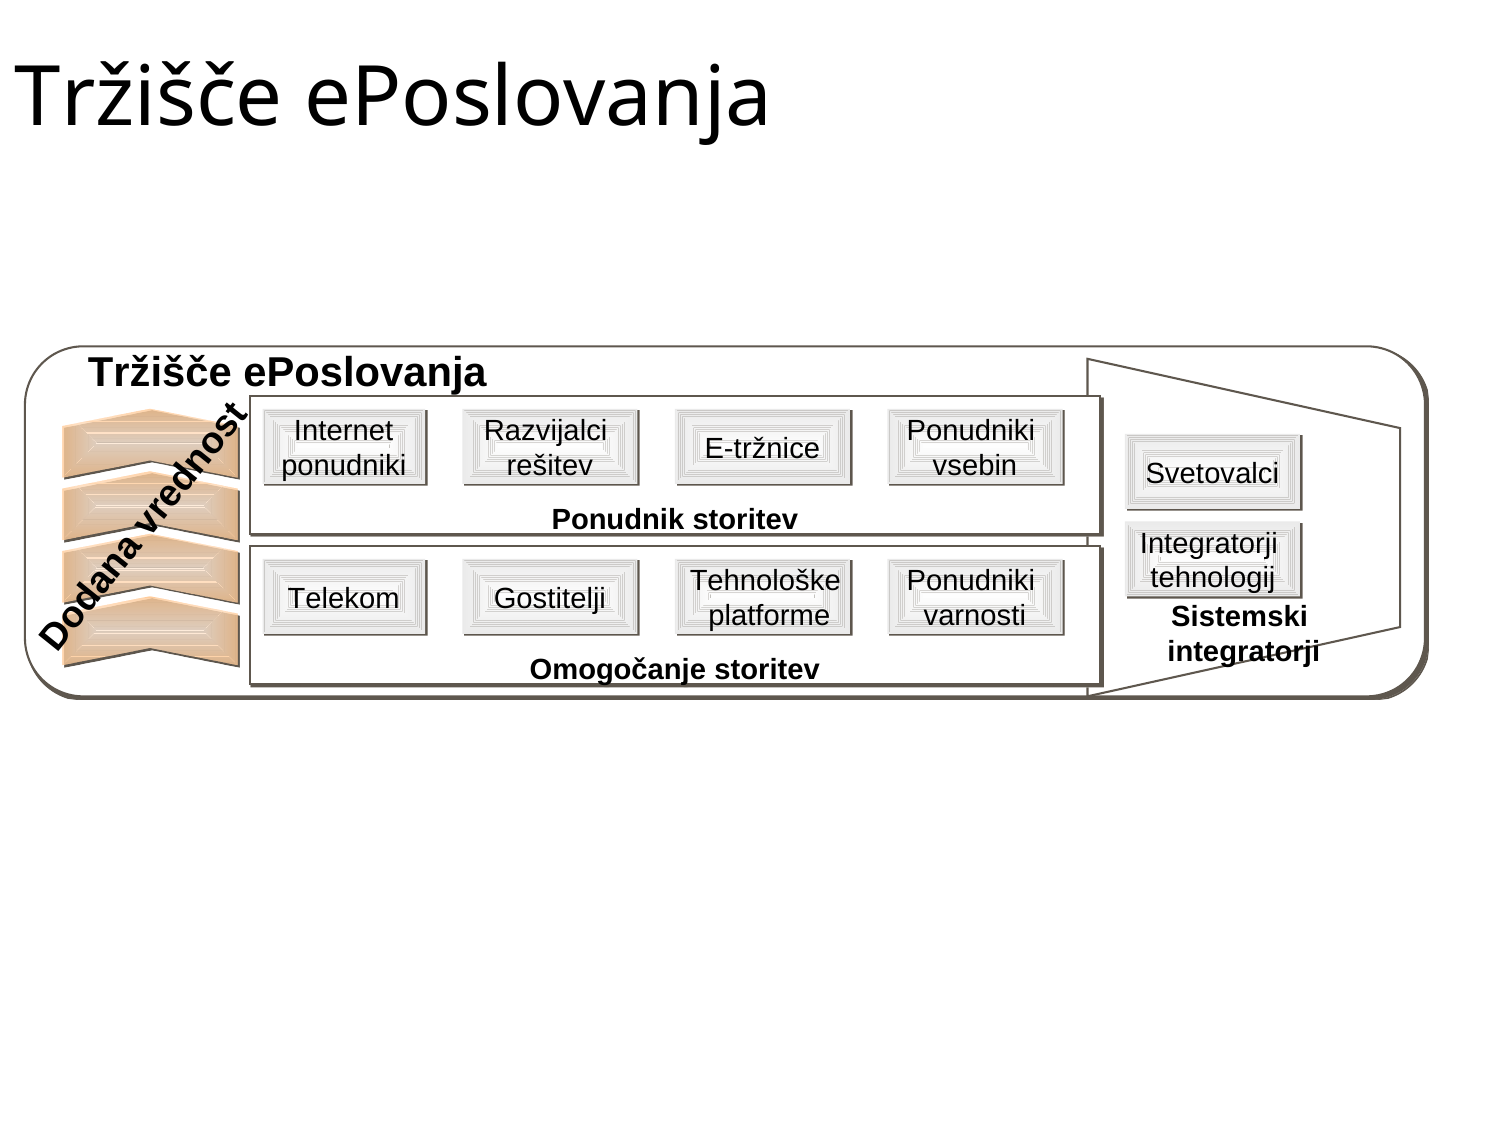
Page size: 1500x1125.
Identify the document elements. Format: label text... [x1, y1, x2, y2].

text_box Tehnološke platforme [674, 558, 850, 634]
text_box Integratorji tehnologij [1124, 521, 1300, 597]
text_box [502, 346, 1426, 697]
title Tržišče ePoslovanja [0, 34, 1500, 150]
text_box Svetovalci [1124, 433, 1300, 509]
text_box Tržišče ePoslovanja [73, 337, 502, 403]
text_box Internet ponudniki [262, 408, 426, 484]
text_box Ponudniki vsebin [887, 408, 1063, 484]
text_box Omogočanje storitev [249, 546, 1101, 684]
text_box Gostitelji [462, 558, 638, 634]
text_box Ponudniki varnosti [887, 558, 1063, 634]
text_box Sistemski integratorji [1087, 358, 1401, 697]
text_box Dodana vrednost [12, 374, 270, 675]
text_box [24, 347, 199, 620]
text_box Telekom [262, 558, 426, 634]
text_box E-tržnice [674, 408, 850, 484]
text_box Ponudnik storitev [249, 396, 1101, 534]
text_box [25, 440, 1087, 697]
text_box Razvijalci rešitev [462, 408, 638, 484]
